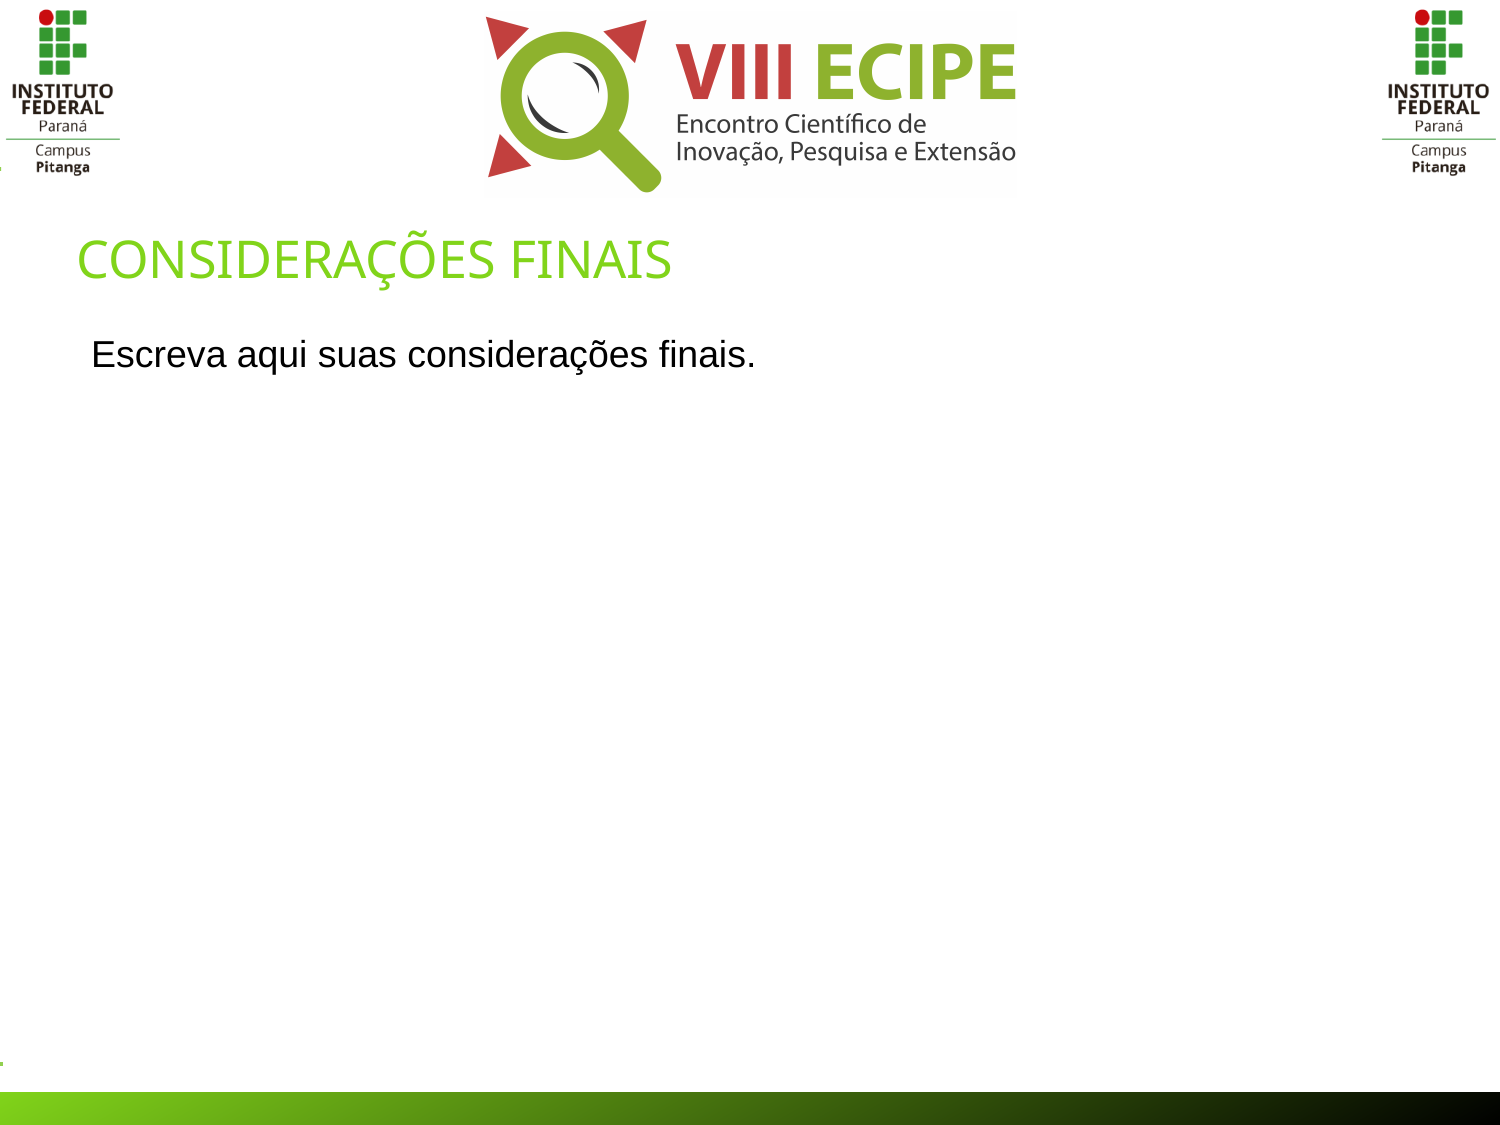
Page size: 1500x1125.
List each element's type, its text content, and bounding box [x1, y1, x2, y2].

picture [484, 11, 1017, 198]
picture [1381, 7, 1497, 178]
title CONSIDERAÇÕES FINAIS [76, 199, 875, 323]
text_box Escreva aqui suas considerações finais. [76, 322, 1399, 383]
text_box [0, 1092, 1500, 1125]
picture [5, 7, 121, 178]
